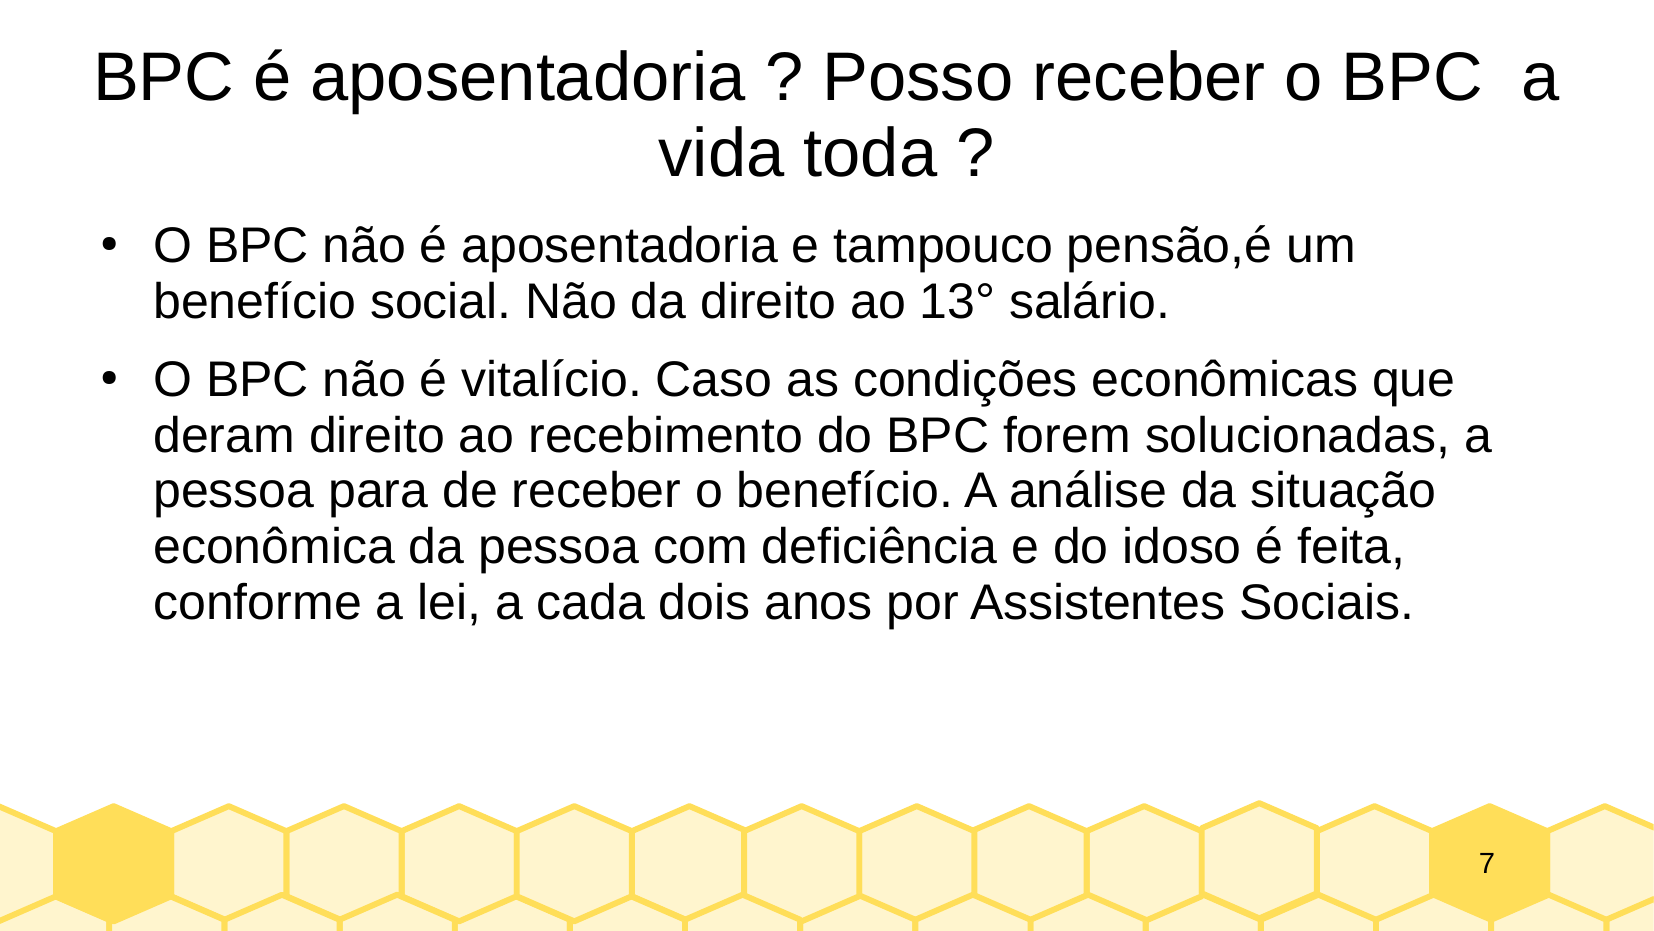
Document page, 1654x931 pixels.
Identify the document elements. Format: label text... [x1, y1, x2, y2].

title BPC é aposentadoria ? Posso receber o BPC a vida toda ? [82, 37, 1571, 193]
list O BPC não é aposentadoria e tampouco pensão,é um benefício social. Não da direito ao 13° salário. O BPC não é vitalício. Caso as condições econômicas que deram direito ao recebimento do BPC forem solucionadas, a pessoa para de receber o benefício. A análise da situação econômica da pessoa com deficiência e do idoso é feita, conforme a lei, a cada dois anos por Assistentes Sociais. [82, 217, 1571, 758]
